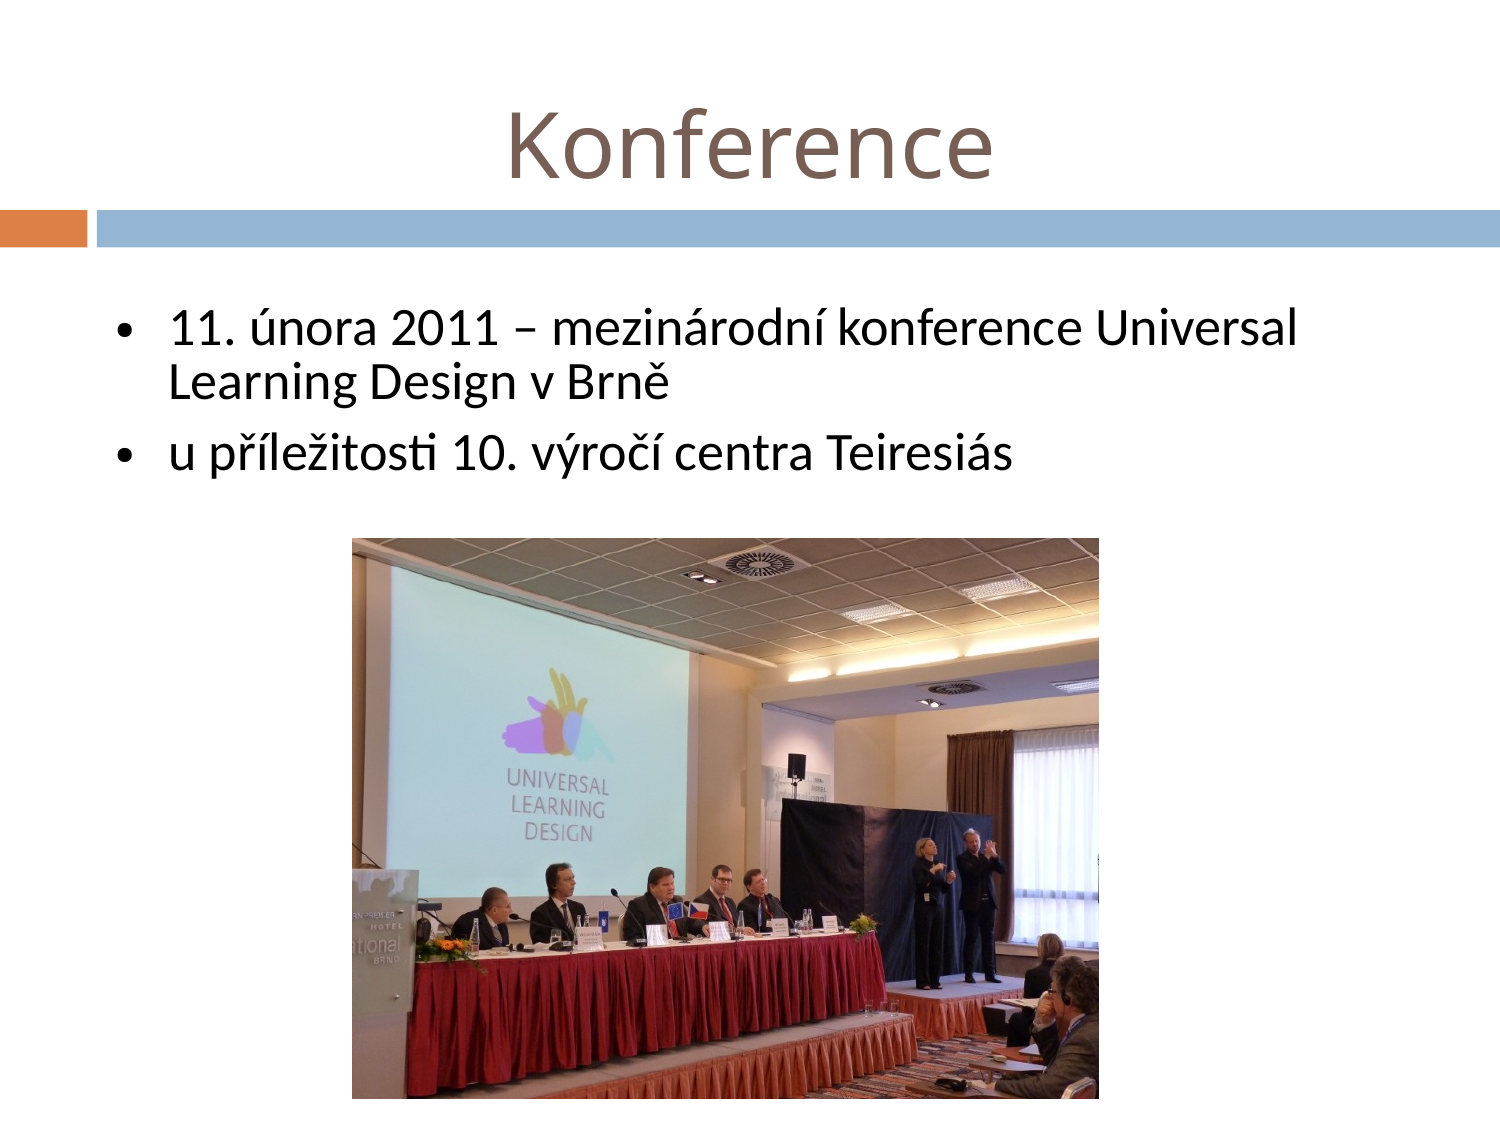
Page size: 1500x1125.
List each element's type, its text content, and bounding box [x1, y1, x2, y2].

picture [352, 538, 1099, 1099]
title Konference [0, 0, 1500, 213]
list 11. února 2011 – mezinárodní konference Universal Learning Design v Brně u příležitosti 10. výročí centra Teiresiás [82, 296, 1449, 1040]
